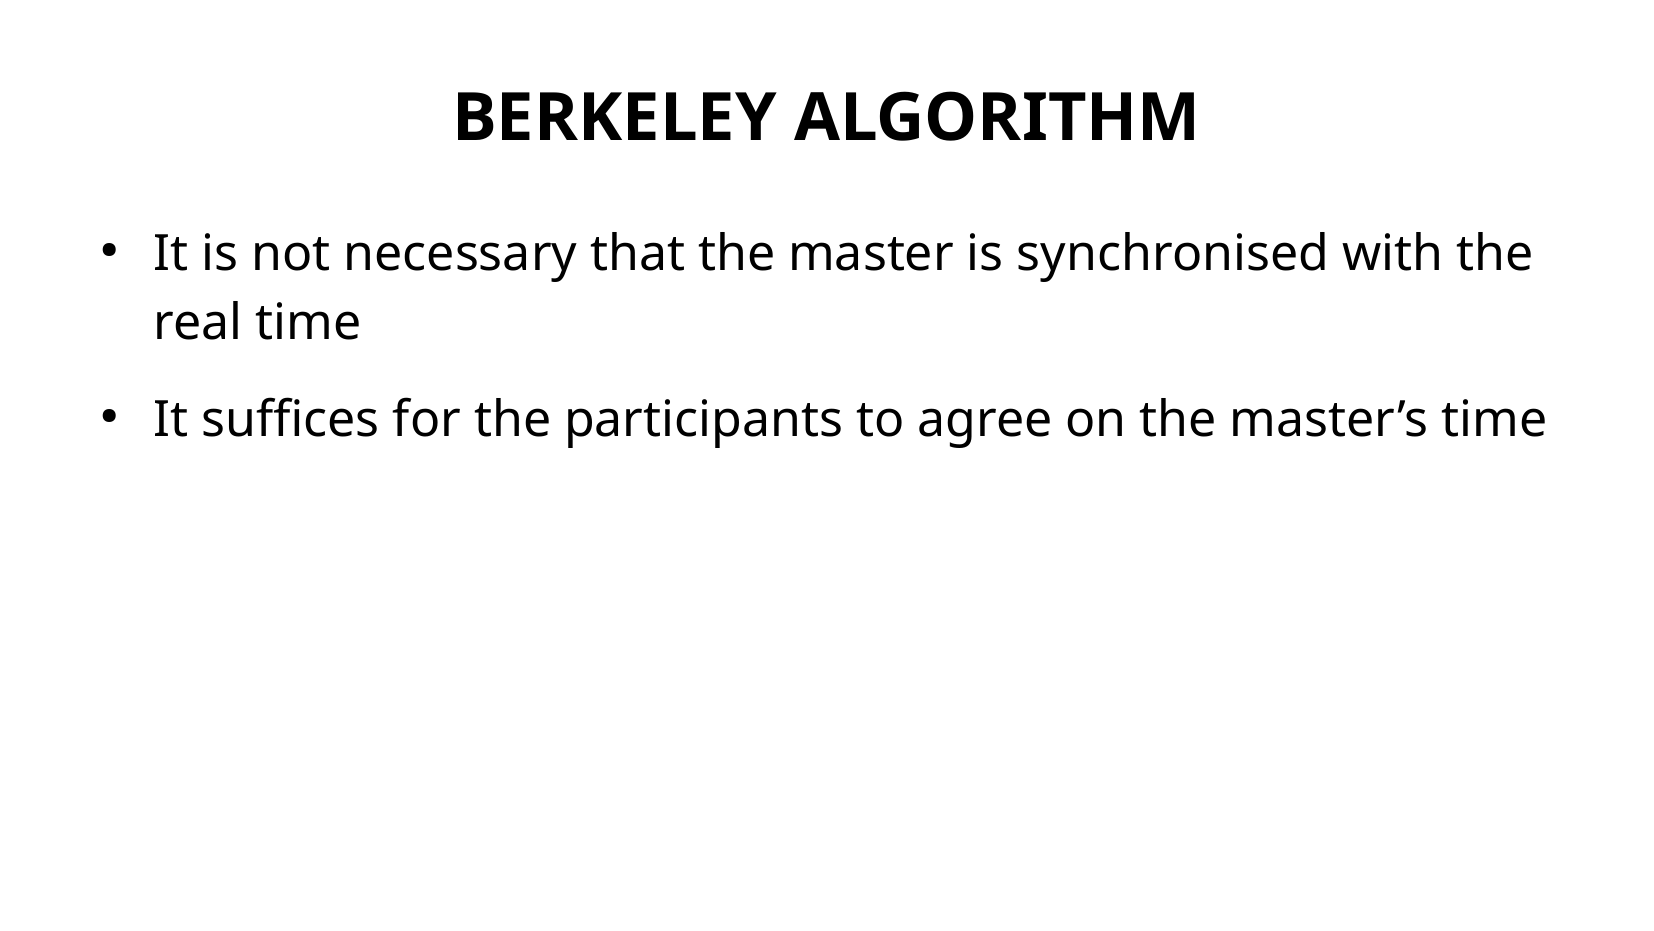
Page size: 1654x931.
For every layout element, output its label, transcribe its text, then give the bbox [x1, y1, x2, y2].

title BERKELEY ALGORITHM [82, 36, 1571, 193]
list It is not necessary that the master is synchronised with the real time It suffices for the participants to agree on the master’s time [82, 217, 1571, 757]
